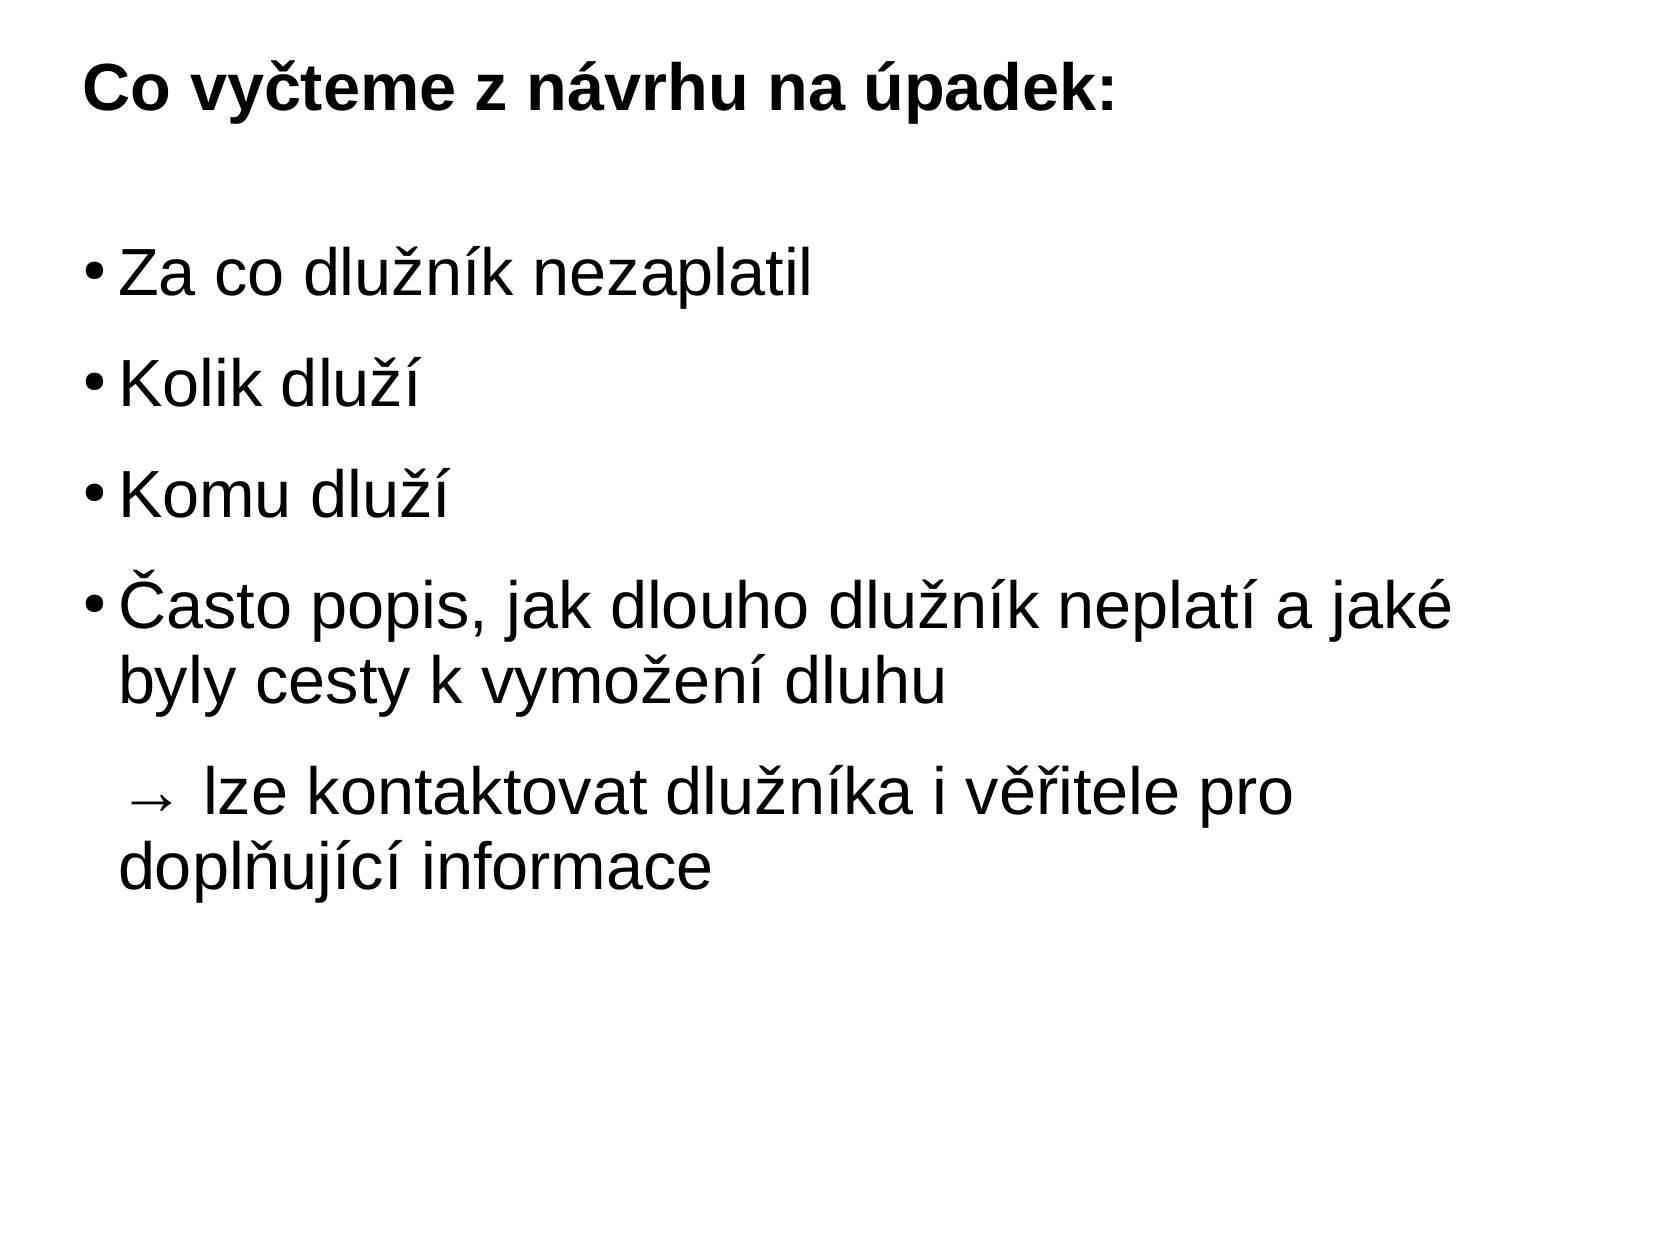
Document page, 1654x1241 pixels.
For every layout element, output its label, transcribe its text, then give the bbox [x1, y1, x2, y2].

subtitle Co vyčteme z návrhu na úpadek: Za co dlužník nezaplatil Kolik dluží Komu dluží Často popis, jak dlouho dlužník neplatí a jaké byly cesty k vymožení dluhu → lze kontaktovat dlužníka i věřitele pro doplňující informace [82, 49, 1571, 1109]
